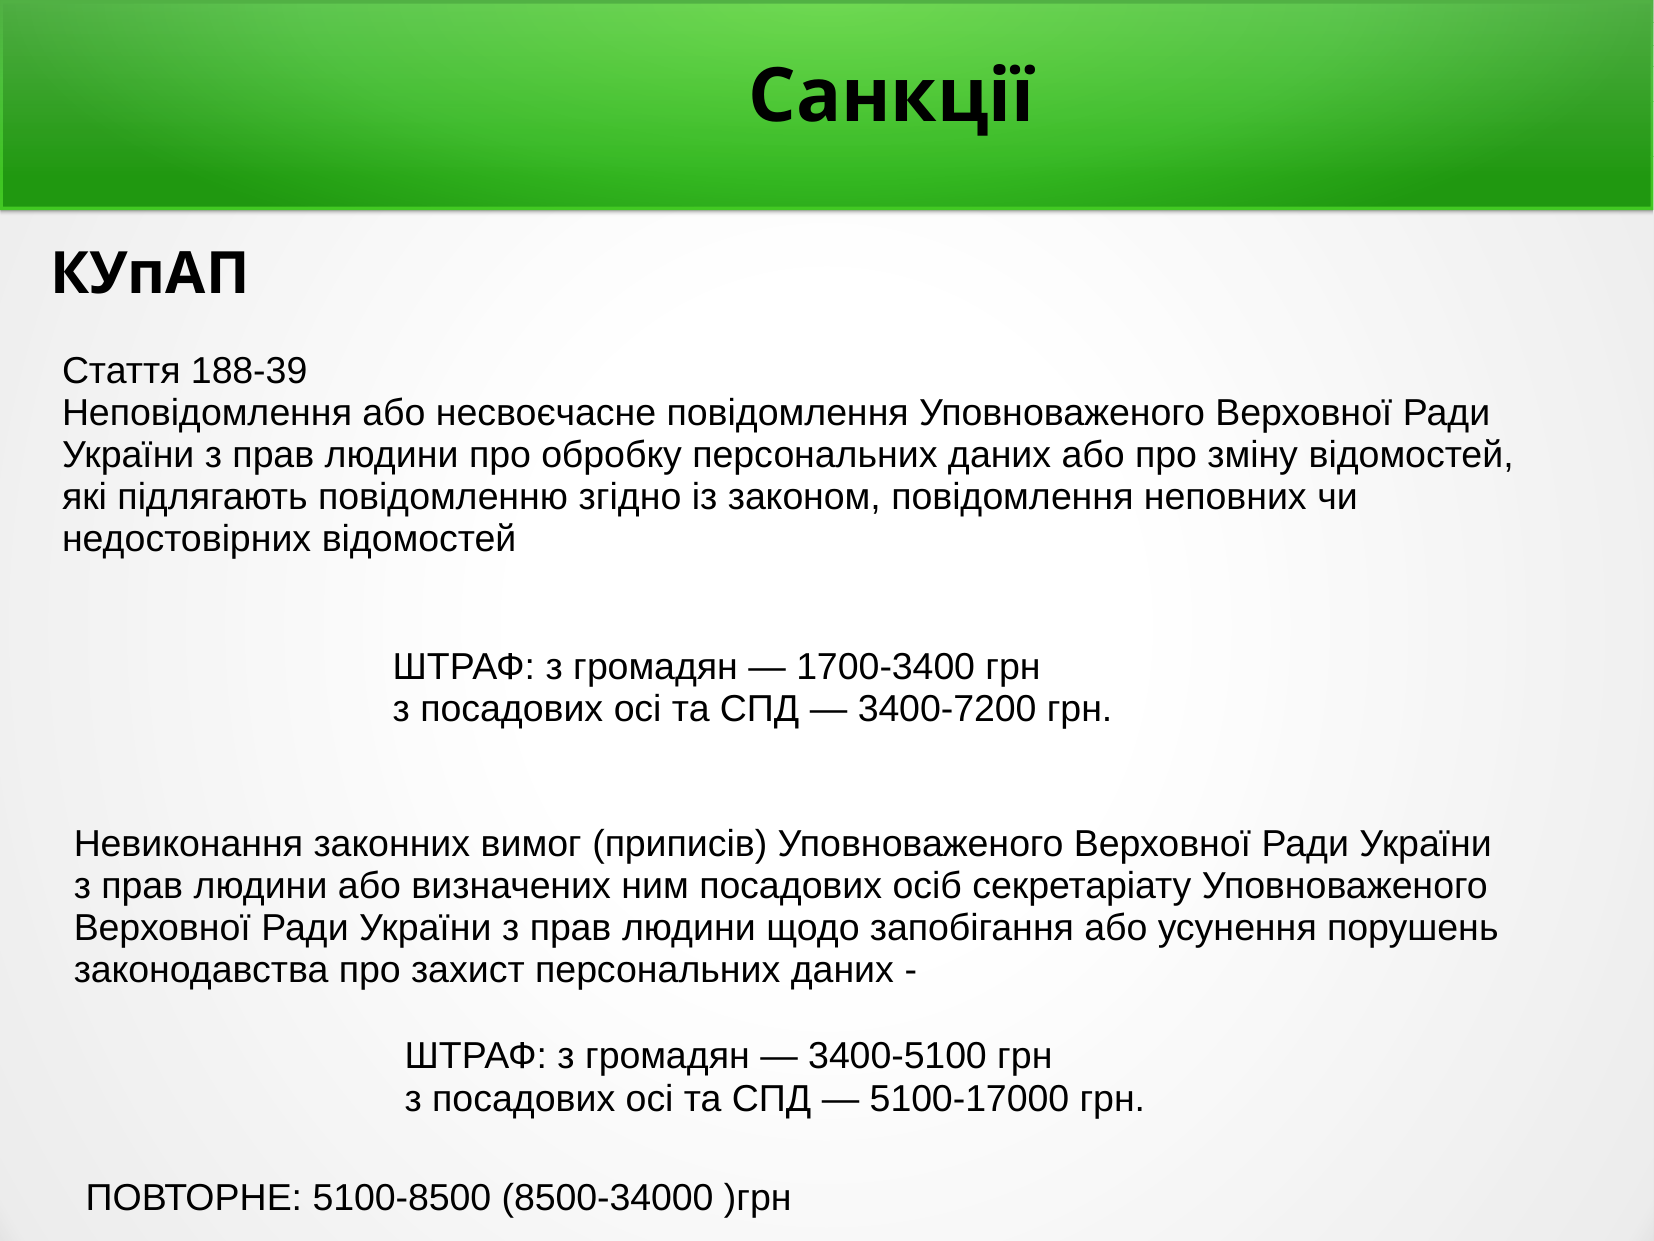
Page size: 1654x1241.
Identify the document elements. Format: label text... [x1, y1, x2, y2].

text_box Санкції [602, 35, 1182, 150]
text_box ШТРАФ: з громадян — 3400-5100 грн з посадових осі та СПД — 5100-17000 грн. [389, 1027, 1161, 1127]
text_box КУпАП [35, 224, 1193, 294]
text_box Стаття 188-39 Неповідомлення або несвоєчасне повідомлення Уповноваженого Верховної Ради України з прав людини про обробку персональних даних або про зміну відомостей, які підлягають повідомленню згідно із законом, повідомлення неповних чи недостовірних відомостей [47, 342, 1541, 568]
text_box ПОВТОРНЕ: 5100-8500 (8500-34000 )грн [70, 1169, 807, 1227]
text_box Невиконання законних вимог (приписів) Уповноваженого Верховної Ради України з прав людини або визначених ним посадових осіб секретаріату Уповноваженого Верховної Ради України з прав людини щодо запобігання або усунення порушень законодавства про захист персональних даних - [59, 814, 1536, 998]
text_box ШТРАФ: з громадян — 1700-3400 грн з посадових осі та СПД — 3400-7200 грн. [377, 637, 1128, 737]
